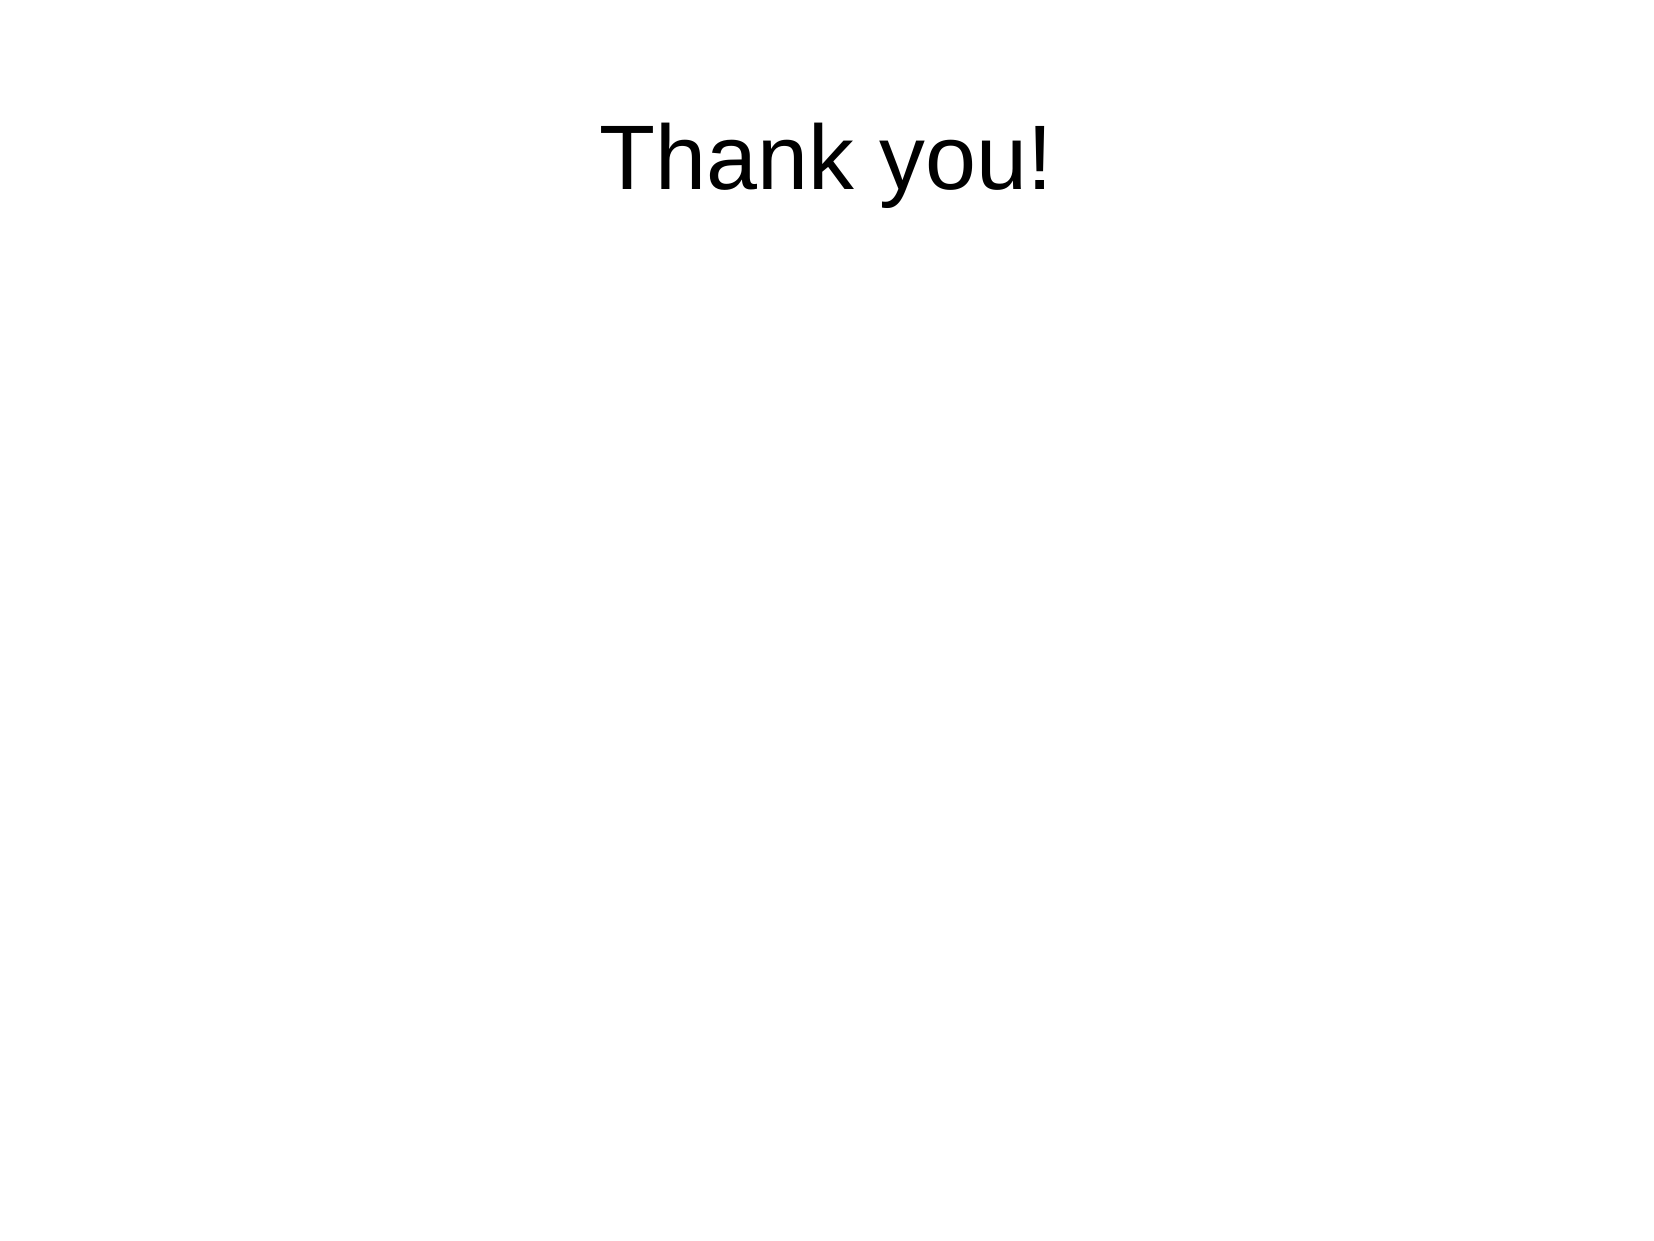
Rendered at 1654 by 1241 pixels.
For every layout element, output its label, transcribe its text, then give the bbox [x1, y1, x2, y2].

title Thank you! [82, 49, 1571, 257]
